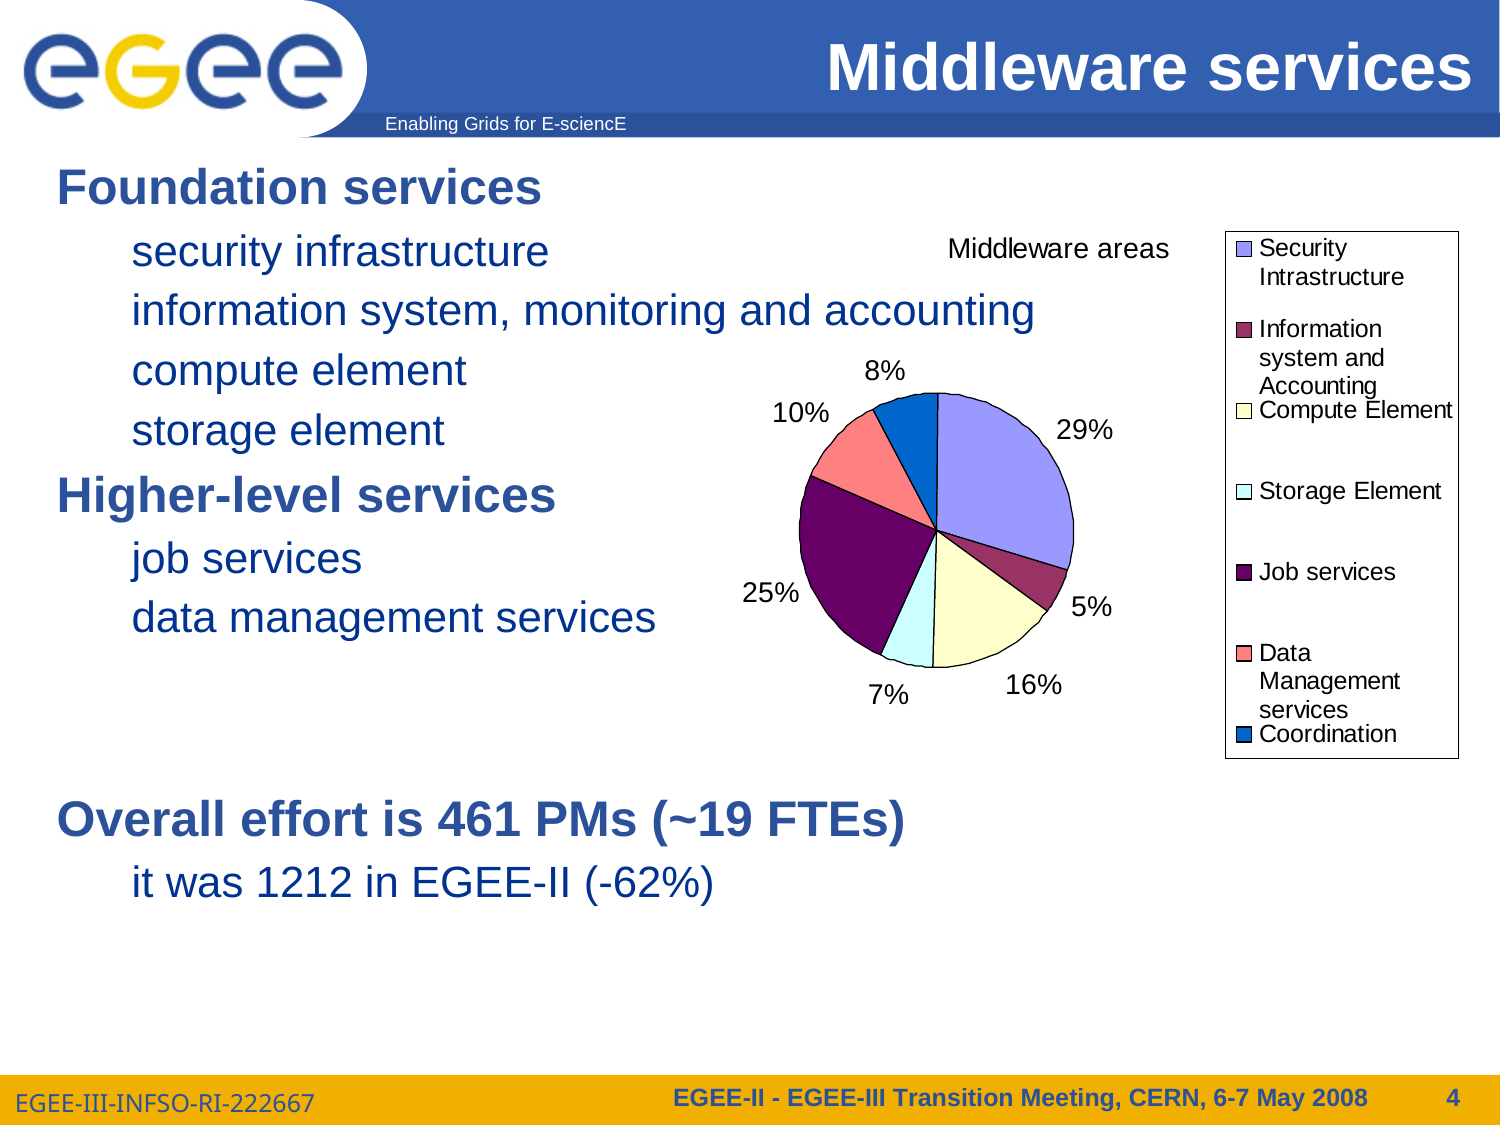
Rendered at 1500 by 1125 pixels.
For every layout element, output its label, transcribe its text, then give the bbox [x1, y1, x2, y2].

picture [18, 30, 349, 112]
title Middleware services [369, 0, 1475, 148]
chart [637, 204, 1481, 786]
list Foundation services security infrastructure information system, monitoring and accounting compute element storage element Higher-level services job services data management services Overall effort is 461 PMs (~19 FTEs) it was 1212 in EGEE-II (-62%) [56, 159, 1466, 1036]
